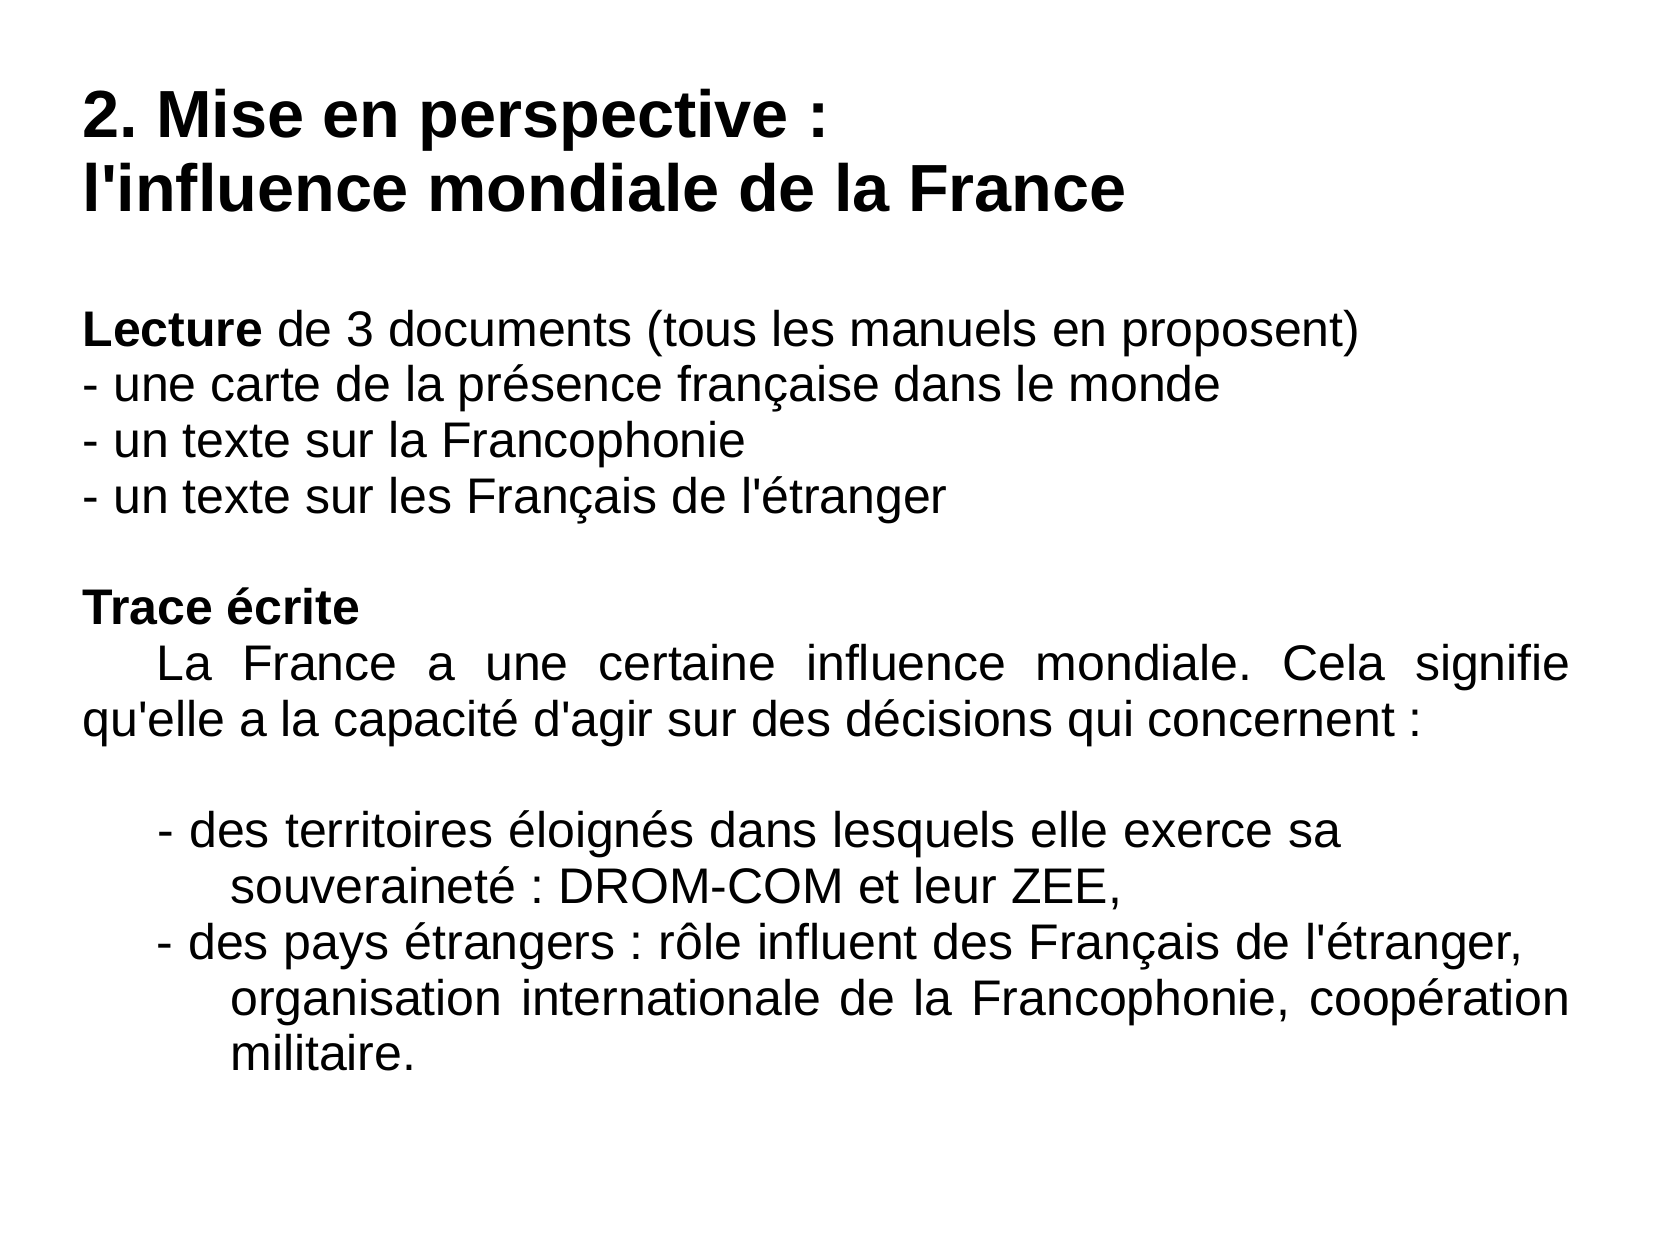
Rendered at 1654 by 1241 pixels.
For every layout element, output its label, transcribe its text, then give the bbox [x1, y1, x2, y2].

subtitle 2. Mise en perspective : l'influence mondiale de la France Lecture de 3 documents (tous les manuels en proposent) - une carte de la présence française dans le monde - un texte sur la Francophonie - un texte sur les Français de l'étranger Trace écrite La France a une certaine influence mondiale. Cela signifie qu'elle a la capacité d'agir sur des décisions qui concernent : - des territoires éloignés dans lesquels elle exerce sa souveraineté : DROM-COM et leur ZEE, - des pays étrangers : rôle influent des Français de l'étranger, organisation internationale de la Francophonie, coopération militaire. [82, 49, 1571, 1109]
